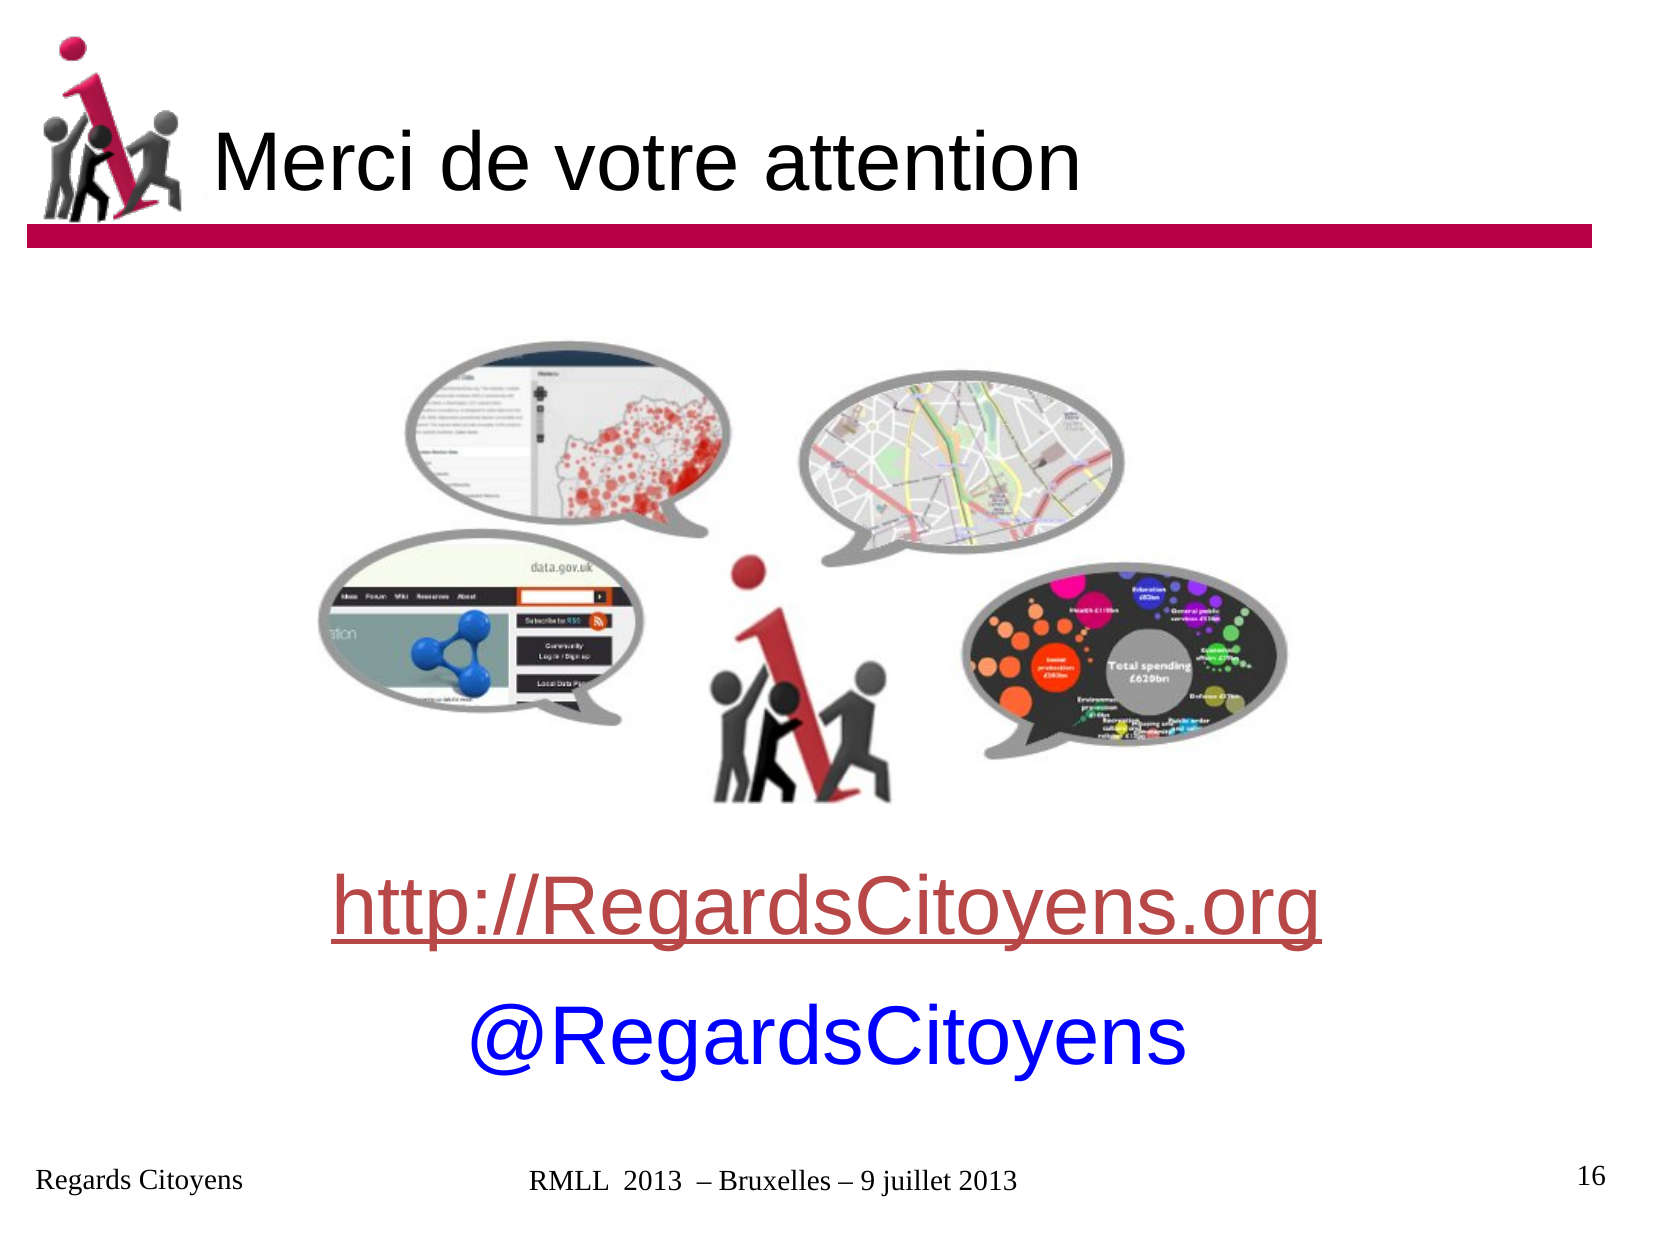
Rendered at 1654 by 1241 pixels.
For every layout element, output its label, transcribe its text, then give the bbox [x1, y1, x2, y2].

picture [27, 31, 208, 224]
picture [317, 311, 1300, 804]
title Merci de votre attention [212, 58, 1595, 266]
subtitle http://RegardsCitoyens.org @RegardsCitoyens [82, 836, 1571, 1106]
